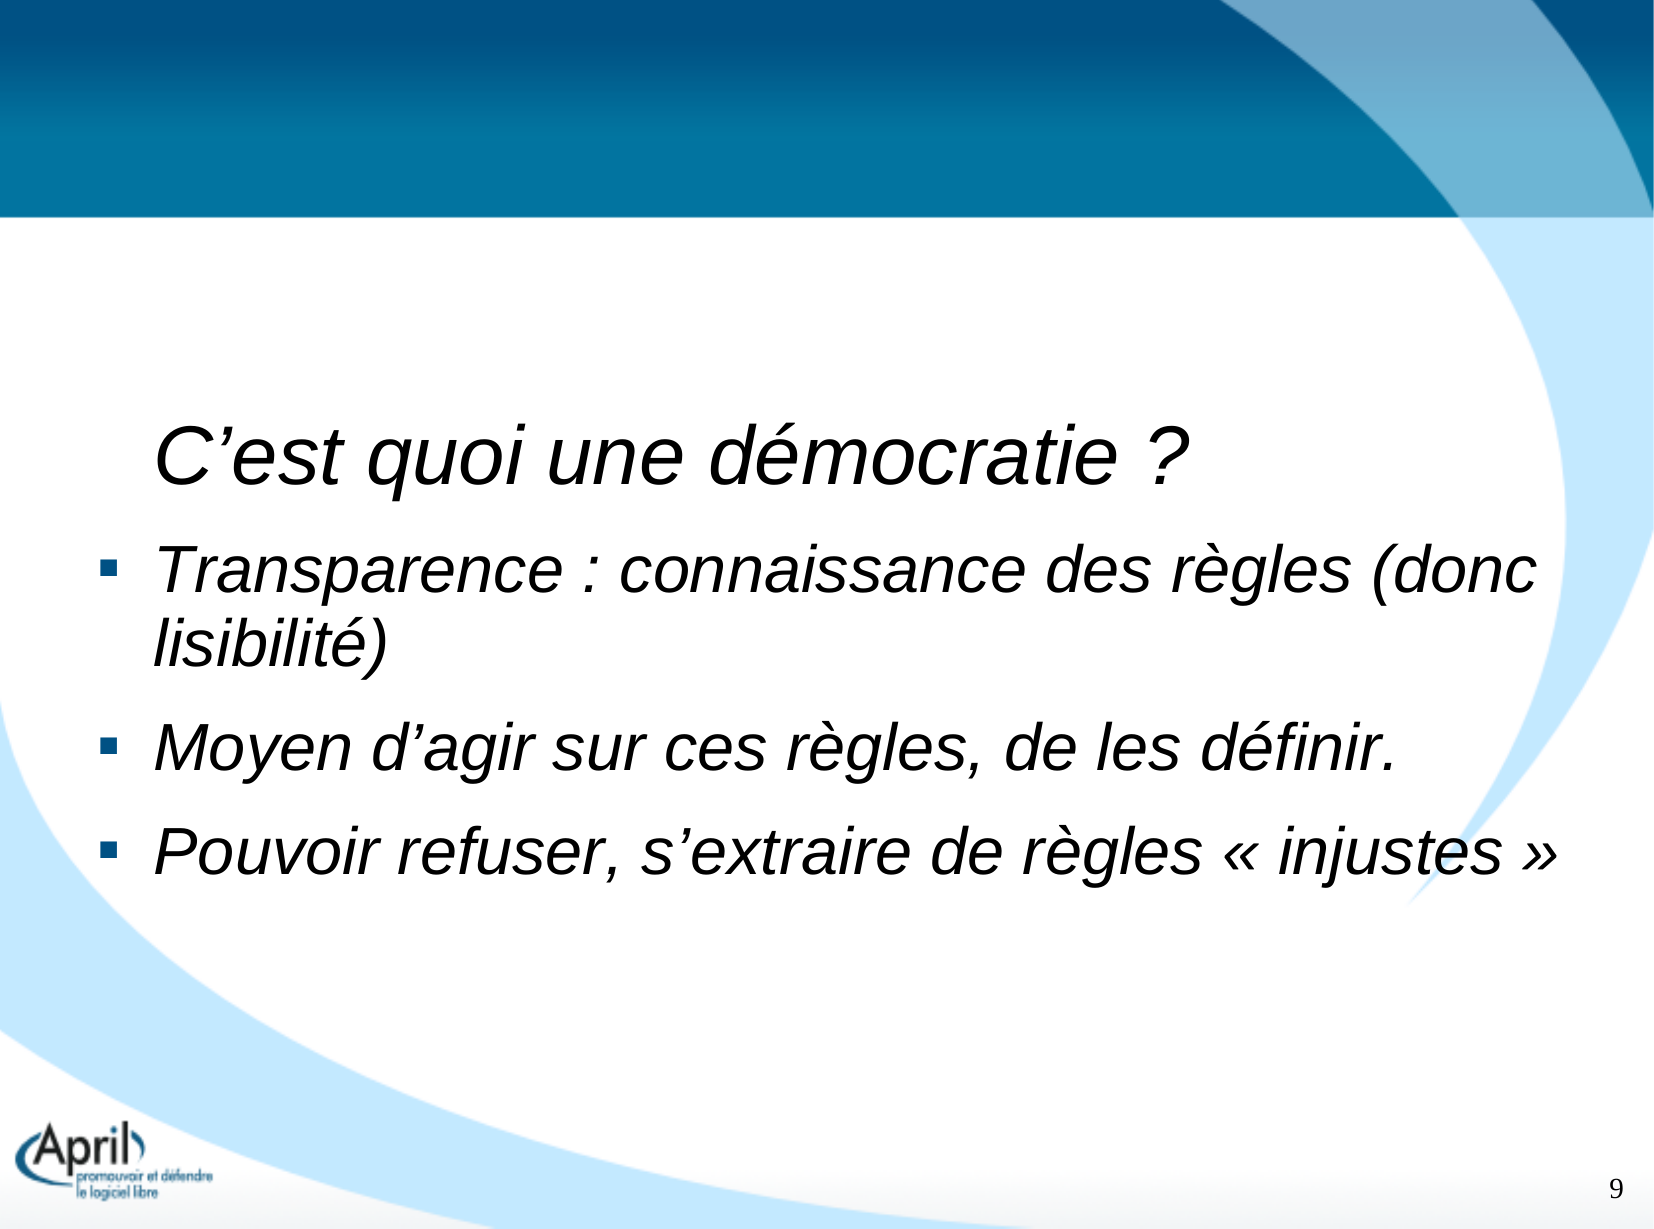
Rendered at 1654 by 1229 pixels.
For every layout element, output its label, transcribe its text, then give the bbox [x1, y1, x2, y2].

picture [0, 0, 1654, 1229]
list C’est quoi une démocratie ? Transparence : connaissance des règles (donc lisibilité) Moyen d’agir sur ces règles, de les définir. Pouvoir refuser, s’extraire de règles « injustes » [82, 287, 1571, 1099]
